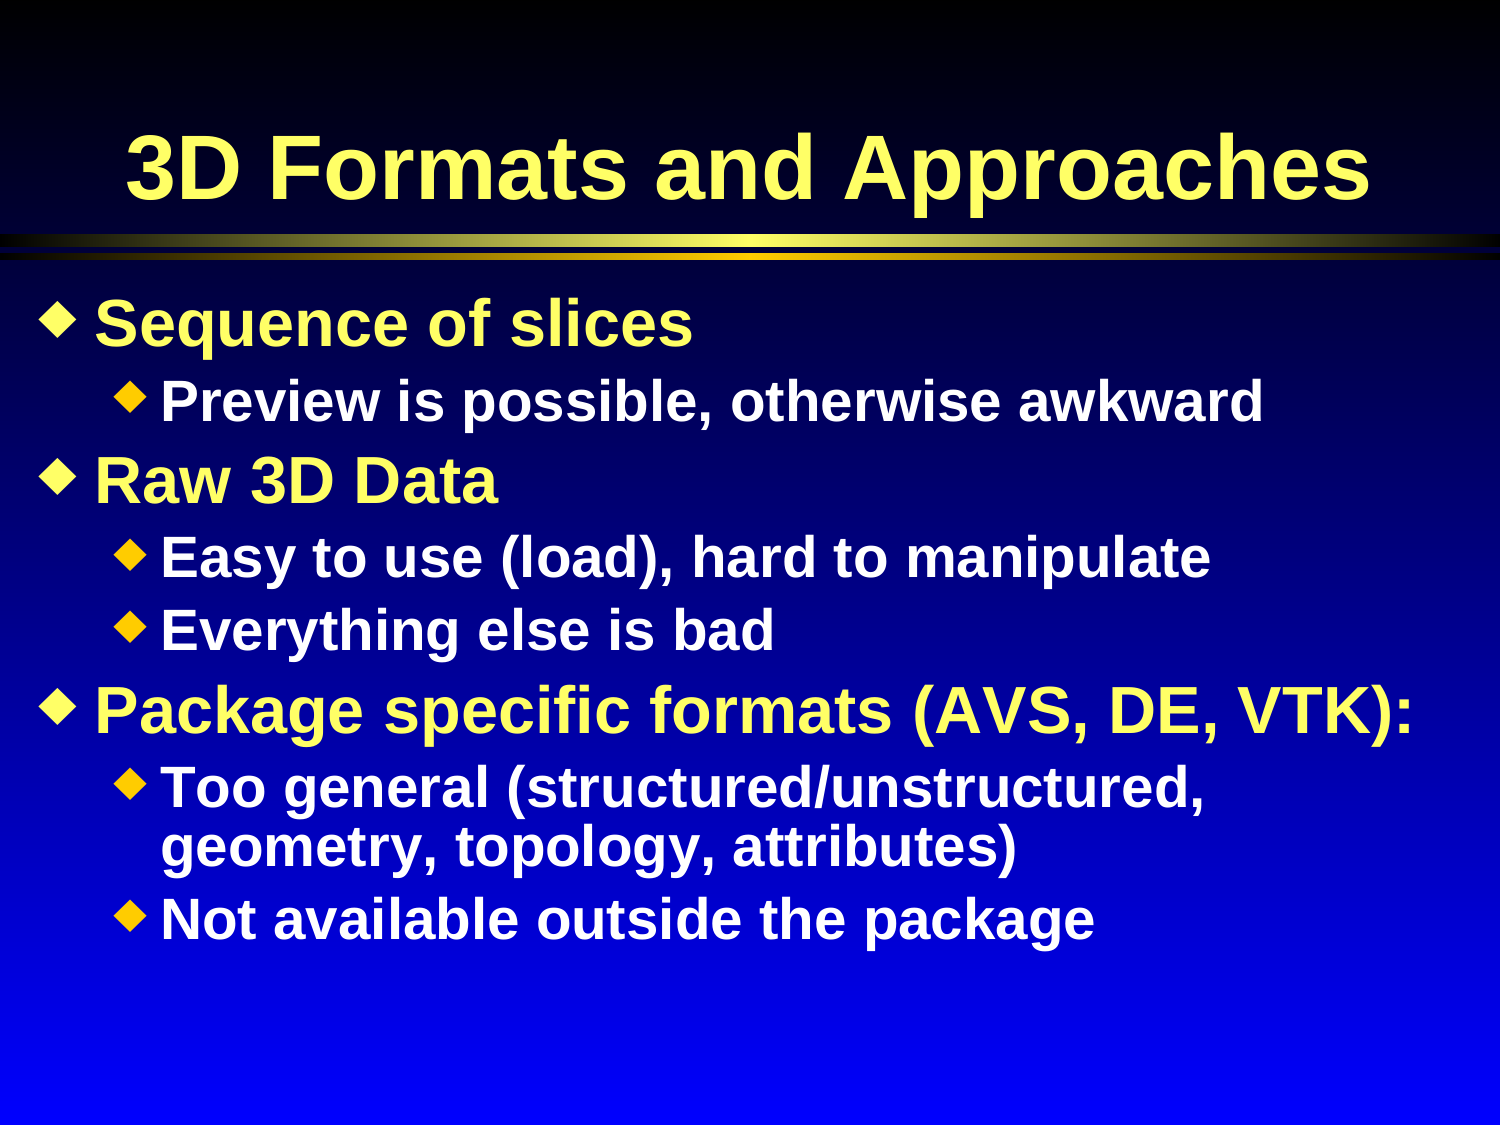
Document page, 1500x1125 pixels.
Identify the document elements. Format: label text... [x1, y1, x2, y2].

title 3D Formats and Approaches [39, 39, 1460, 227]
list Sequence of slices Preview is possible, otherwise awkward Raw 3D Data Easy to use (load), hard to manipulate Everything else is bad Package specific formats (AVS, DE, VTK): Too general (structured/unstructured, geometry, topology, attributes) Not available outside the package [23, 284, 1453, 1125]
